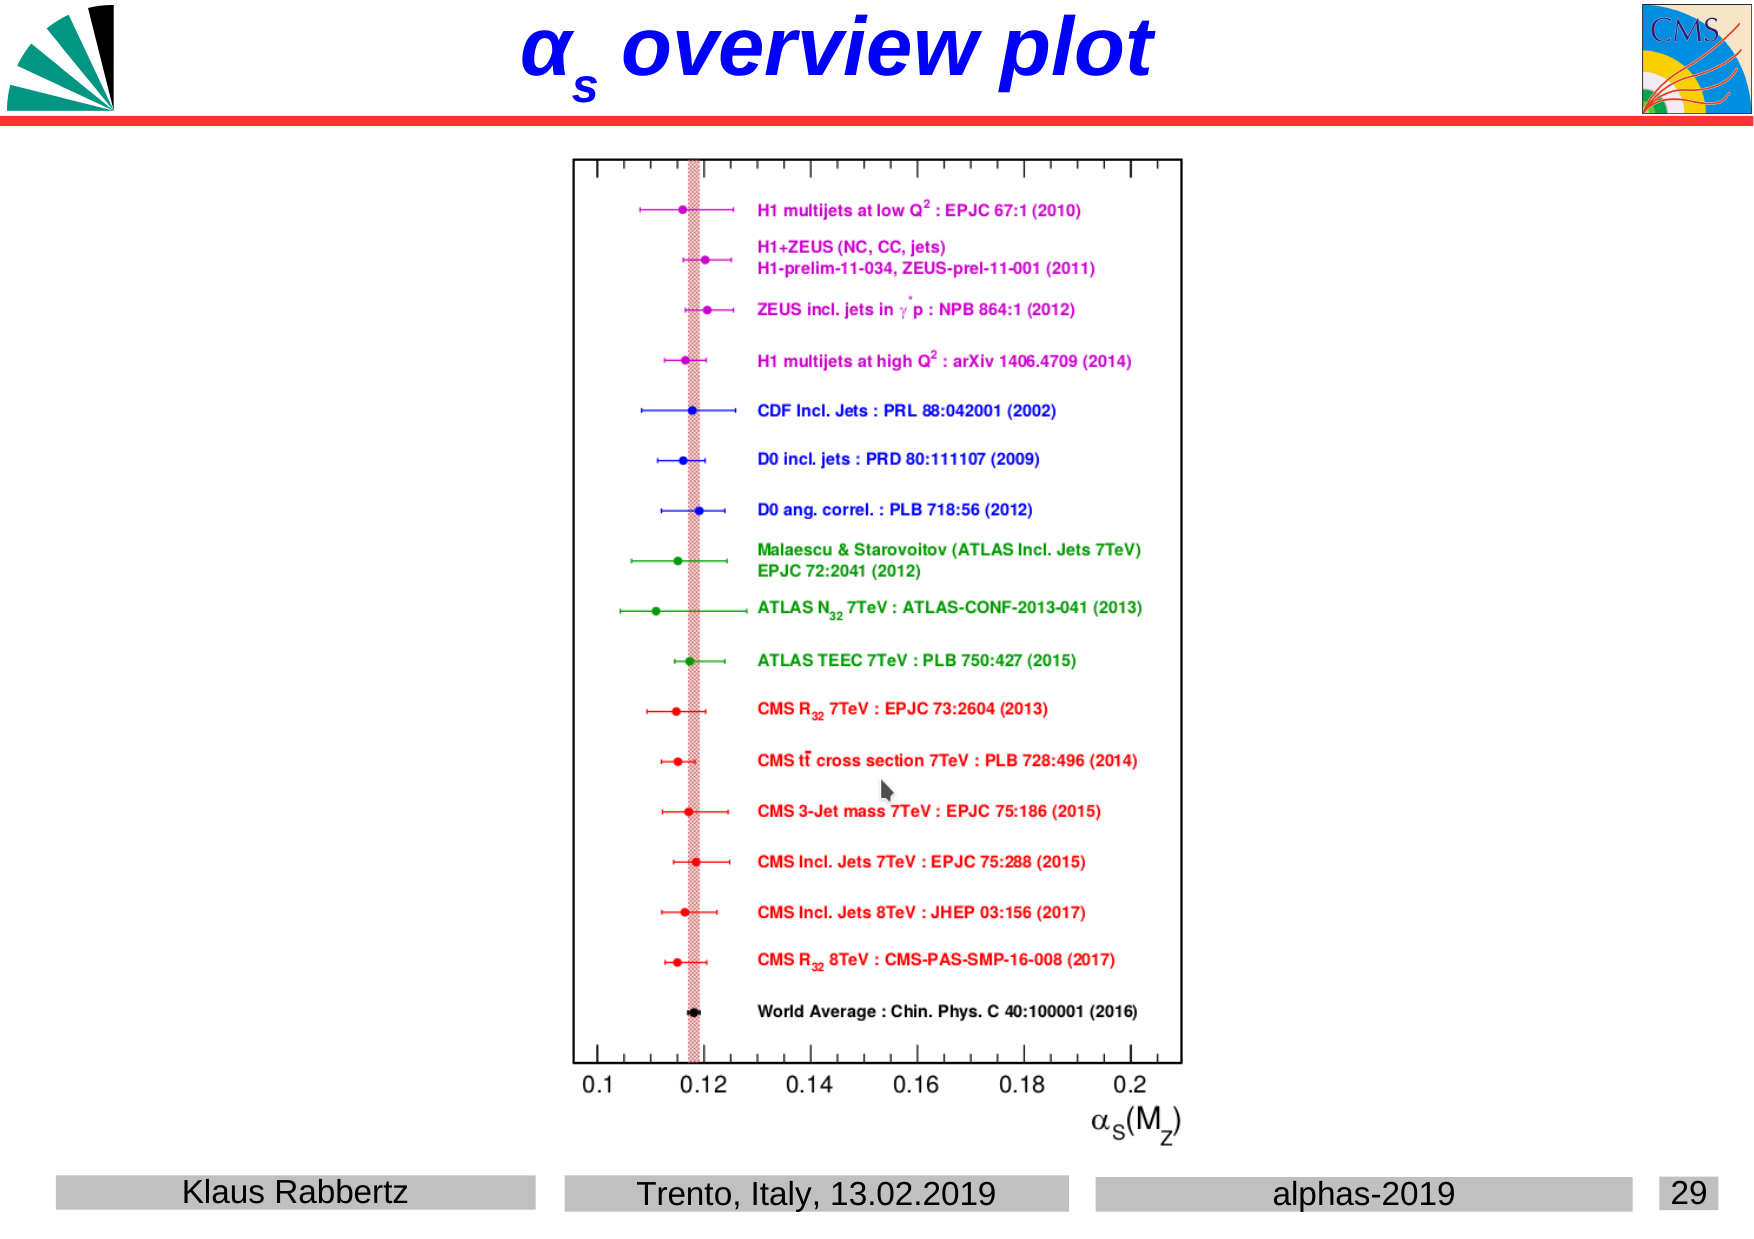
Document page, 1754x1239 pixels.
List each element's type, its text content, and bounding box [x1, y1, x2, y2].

picture [562, 148, 1191, 1155]
picture [1642, 4, 1752, 114]
title αs overview plot [129, 0, 1545, 114]
picture [7, 5, 114, 112]
